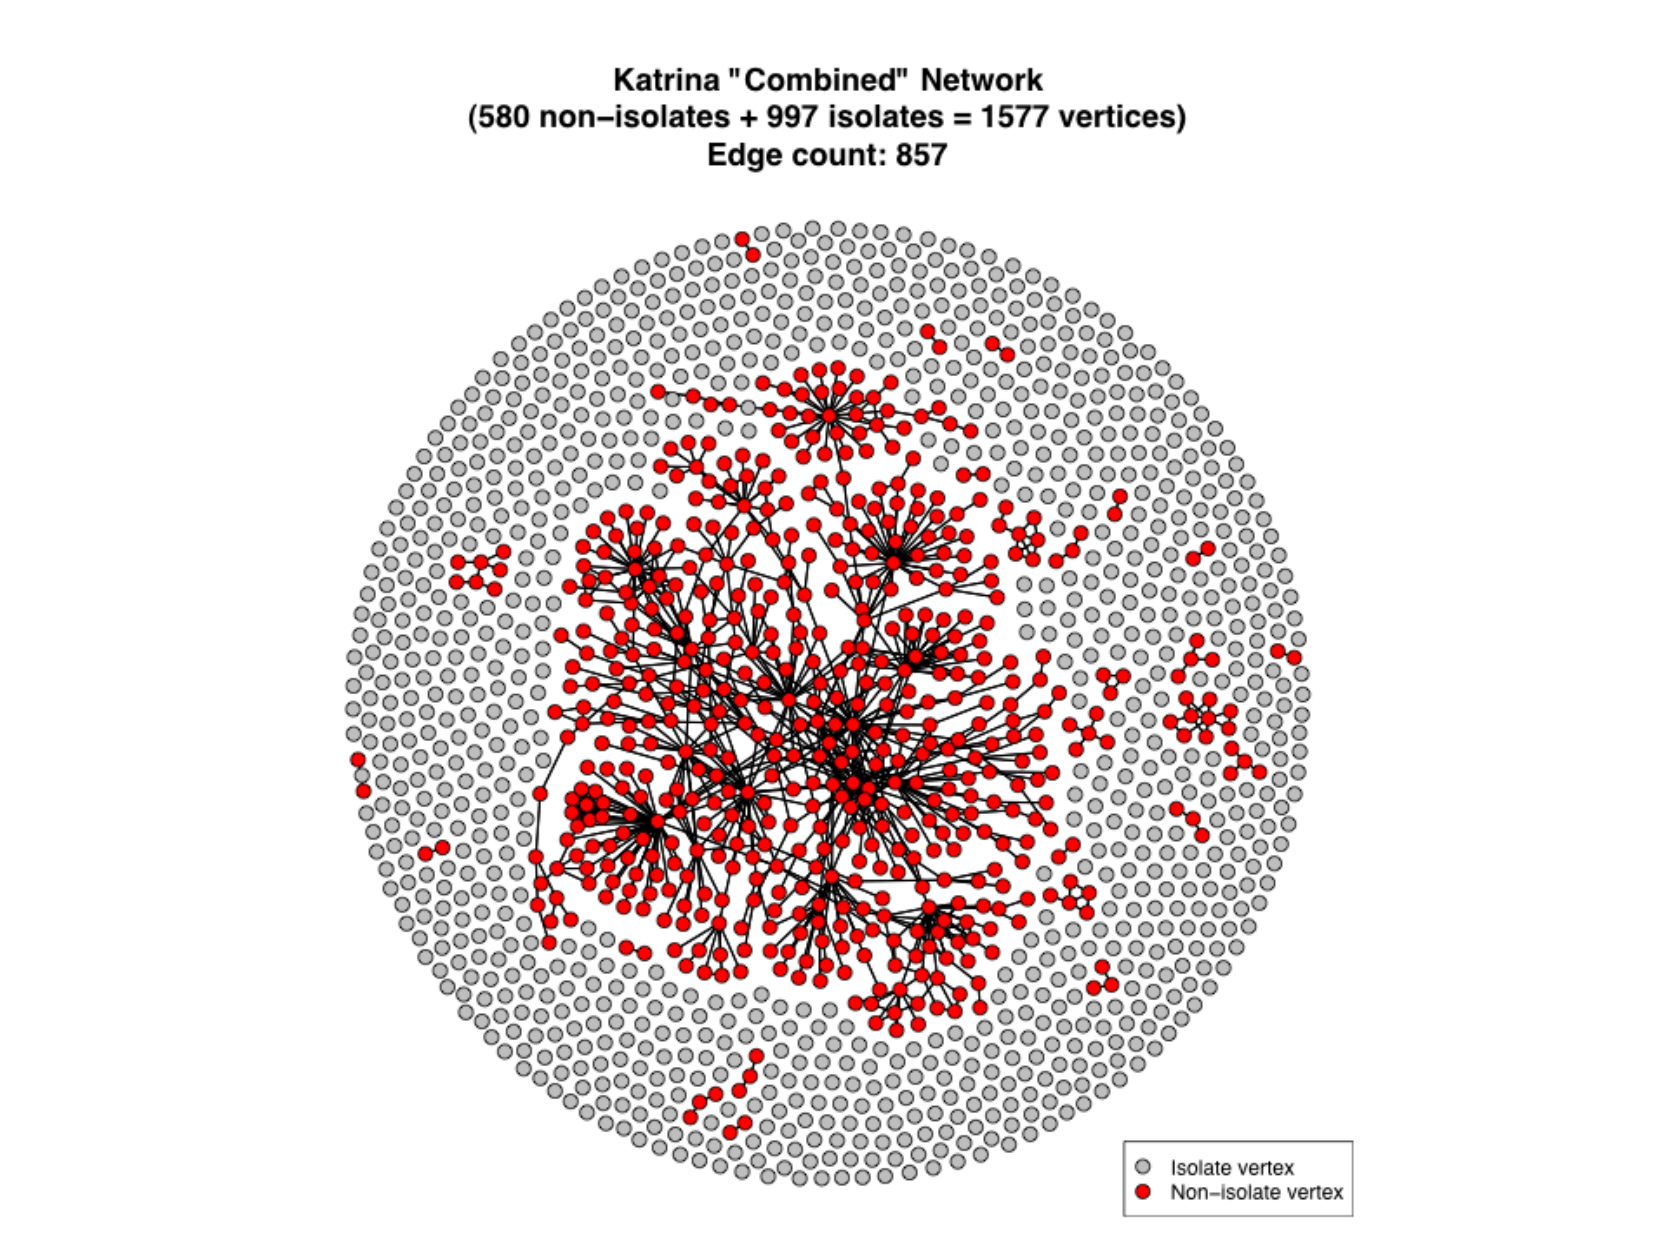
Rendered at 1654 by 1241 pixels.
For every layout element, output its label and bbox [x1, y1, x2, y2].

picture [82, 51, 1446, 1241]
